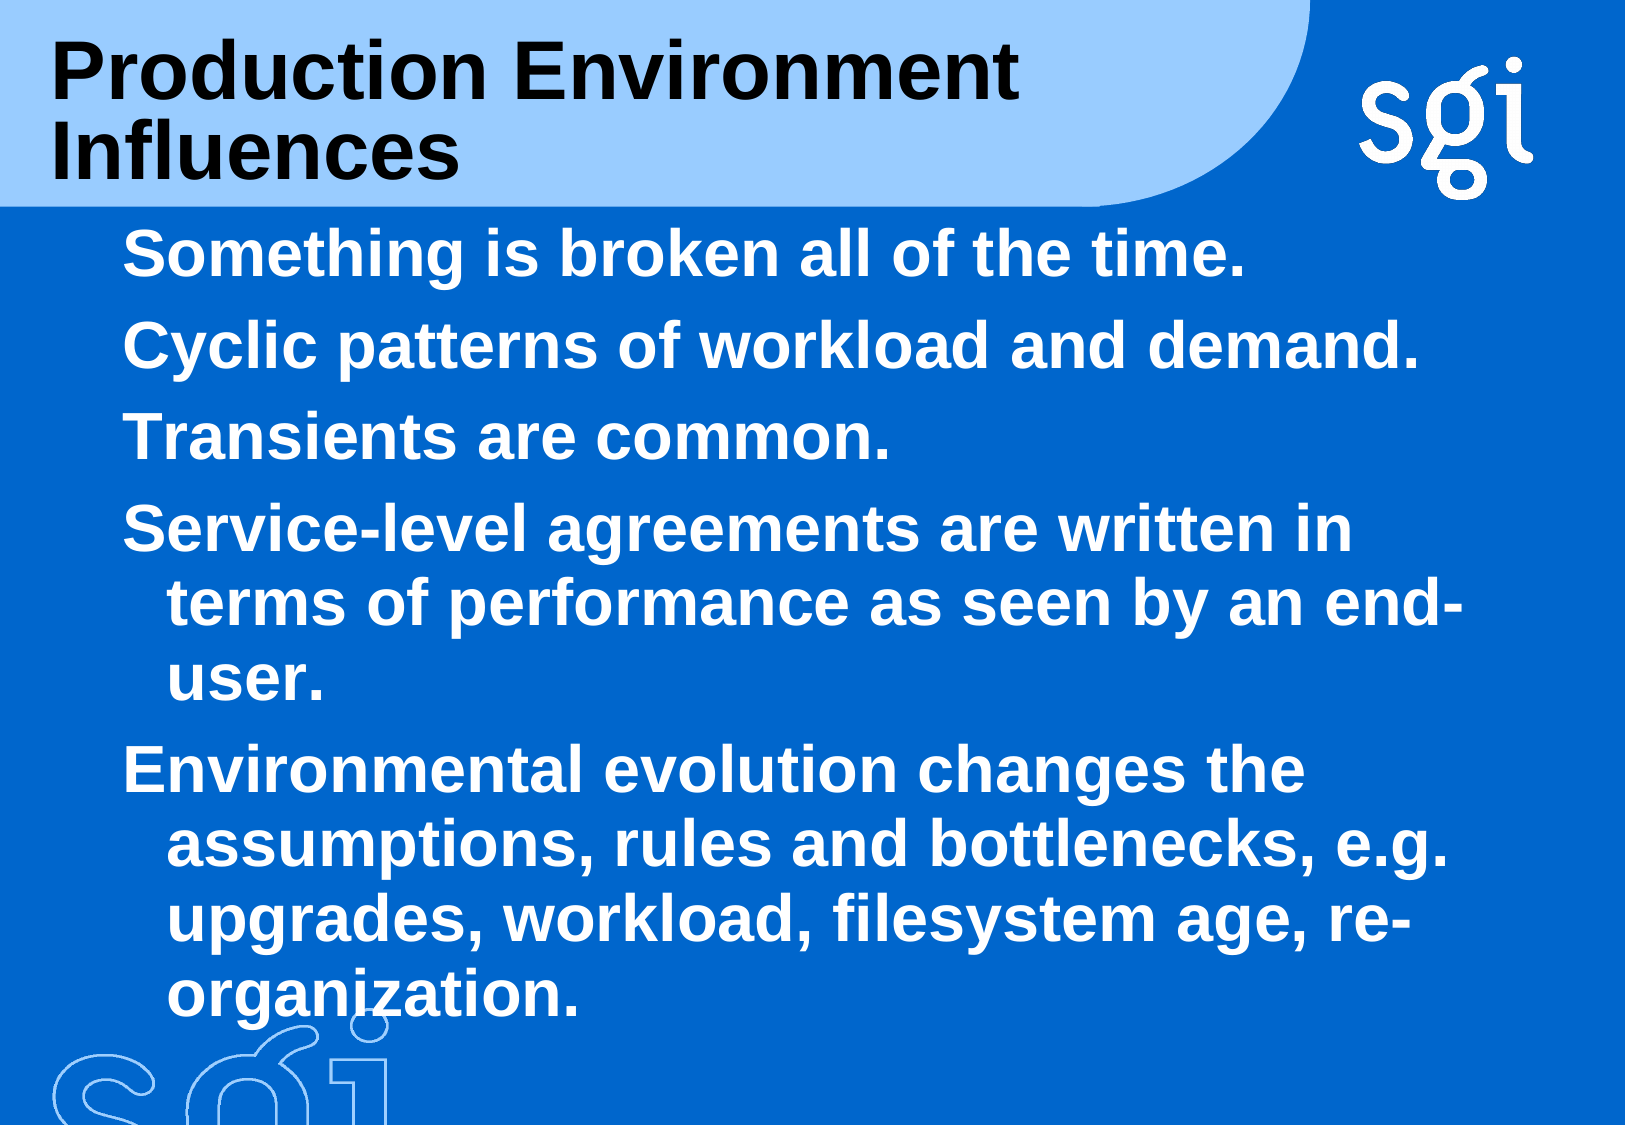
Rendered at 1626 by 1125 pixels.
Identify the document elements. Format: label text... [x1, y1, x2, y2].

title Production Environment Influences [36, 24, 1318, 208]
list Something is broken all of the time. Cyclic patterns of workload and demand. Transients are common. Service-level agreements are written in terms of performance as seen by an end-user. Environmental evolution changes the assumptions, rules and bottlenecks, e.g. upgrades, workload, filesystem age, re-organization. [90, 209, 1521, 1090]
